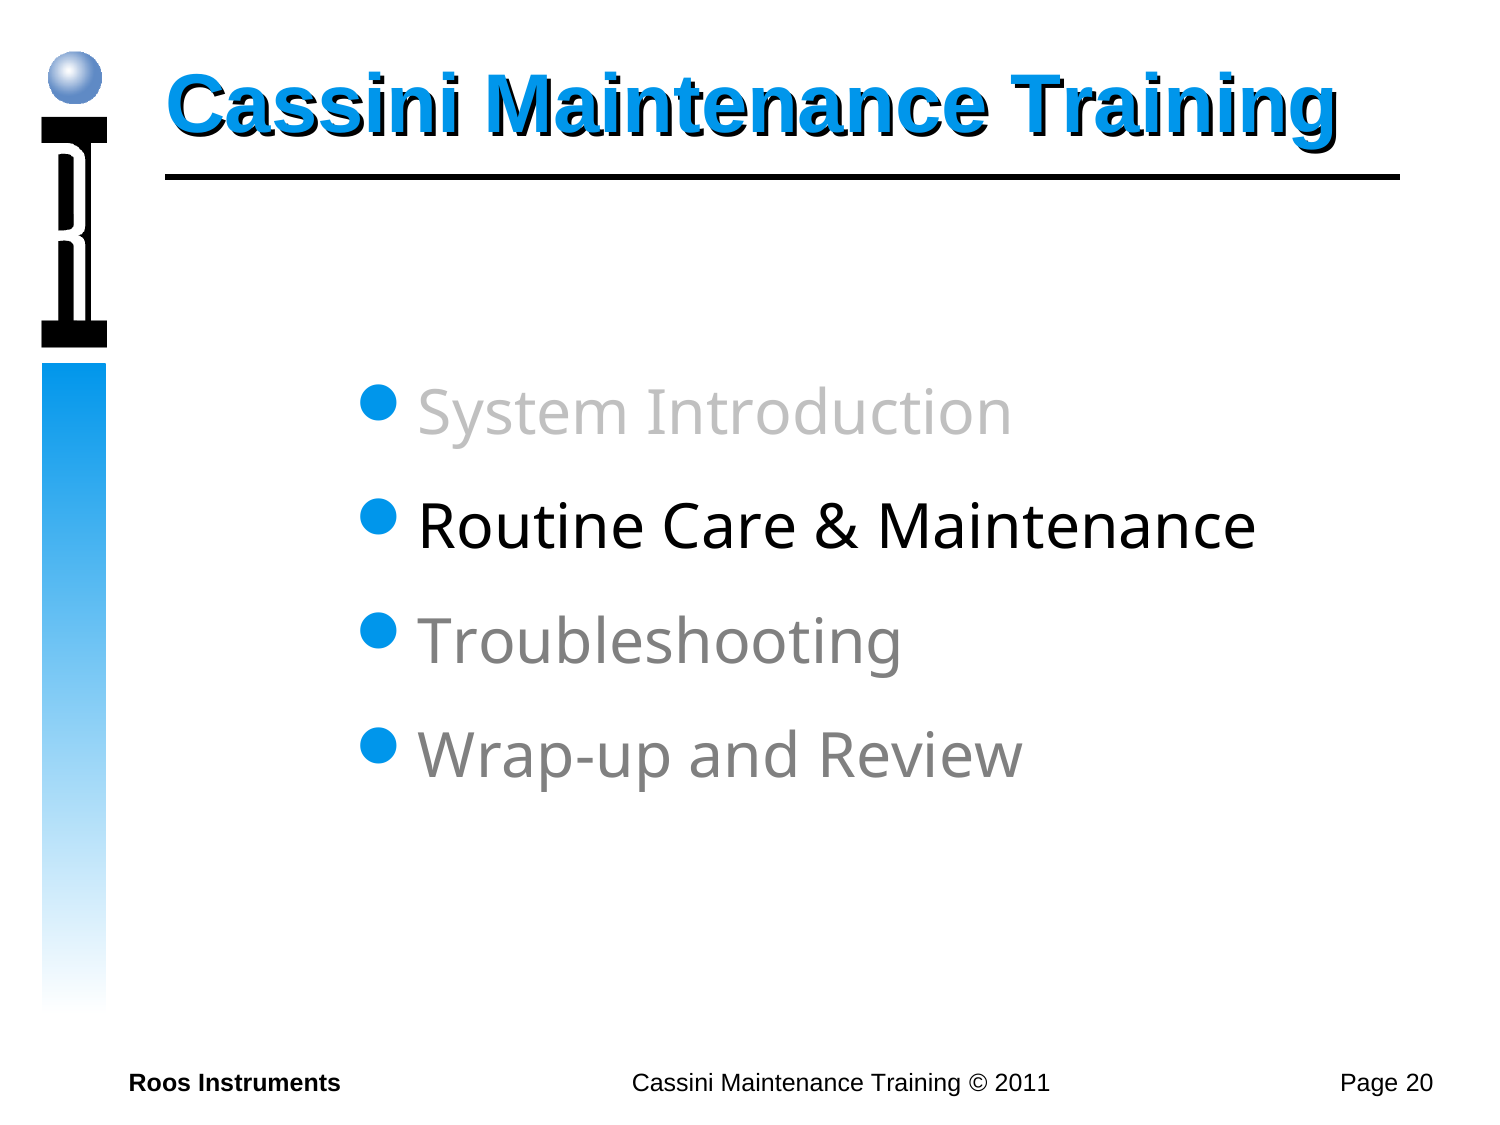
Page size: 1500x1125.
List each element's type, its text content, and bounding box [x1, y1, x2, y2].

title Cassini Maintenance Training [165, 45, 1411, 150]
list System Introduction Routine Care & Maintenance Troubleshooting Wrap-up and Review [355, 367, 1448, 1021]
